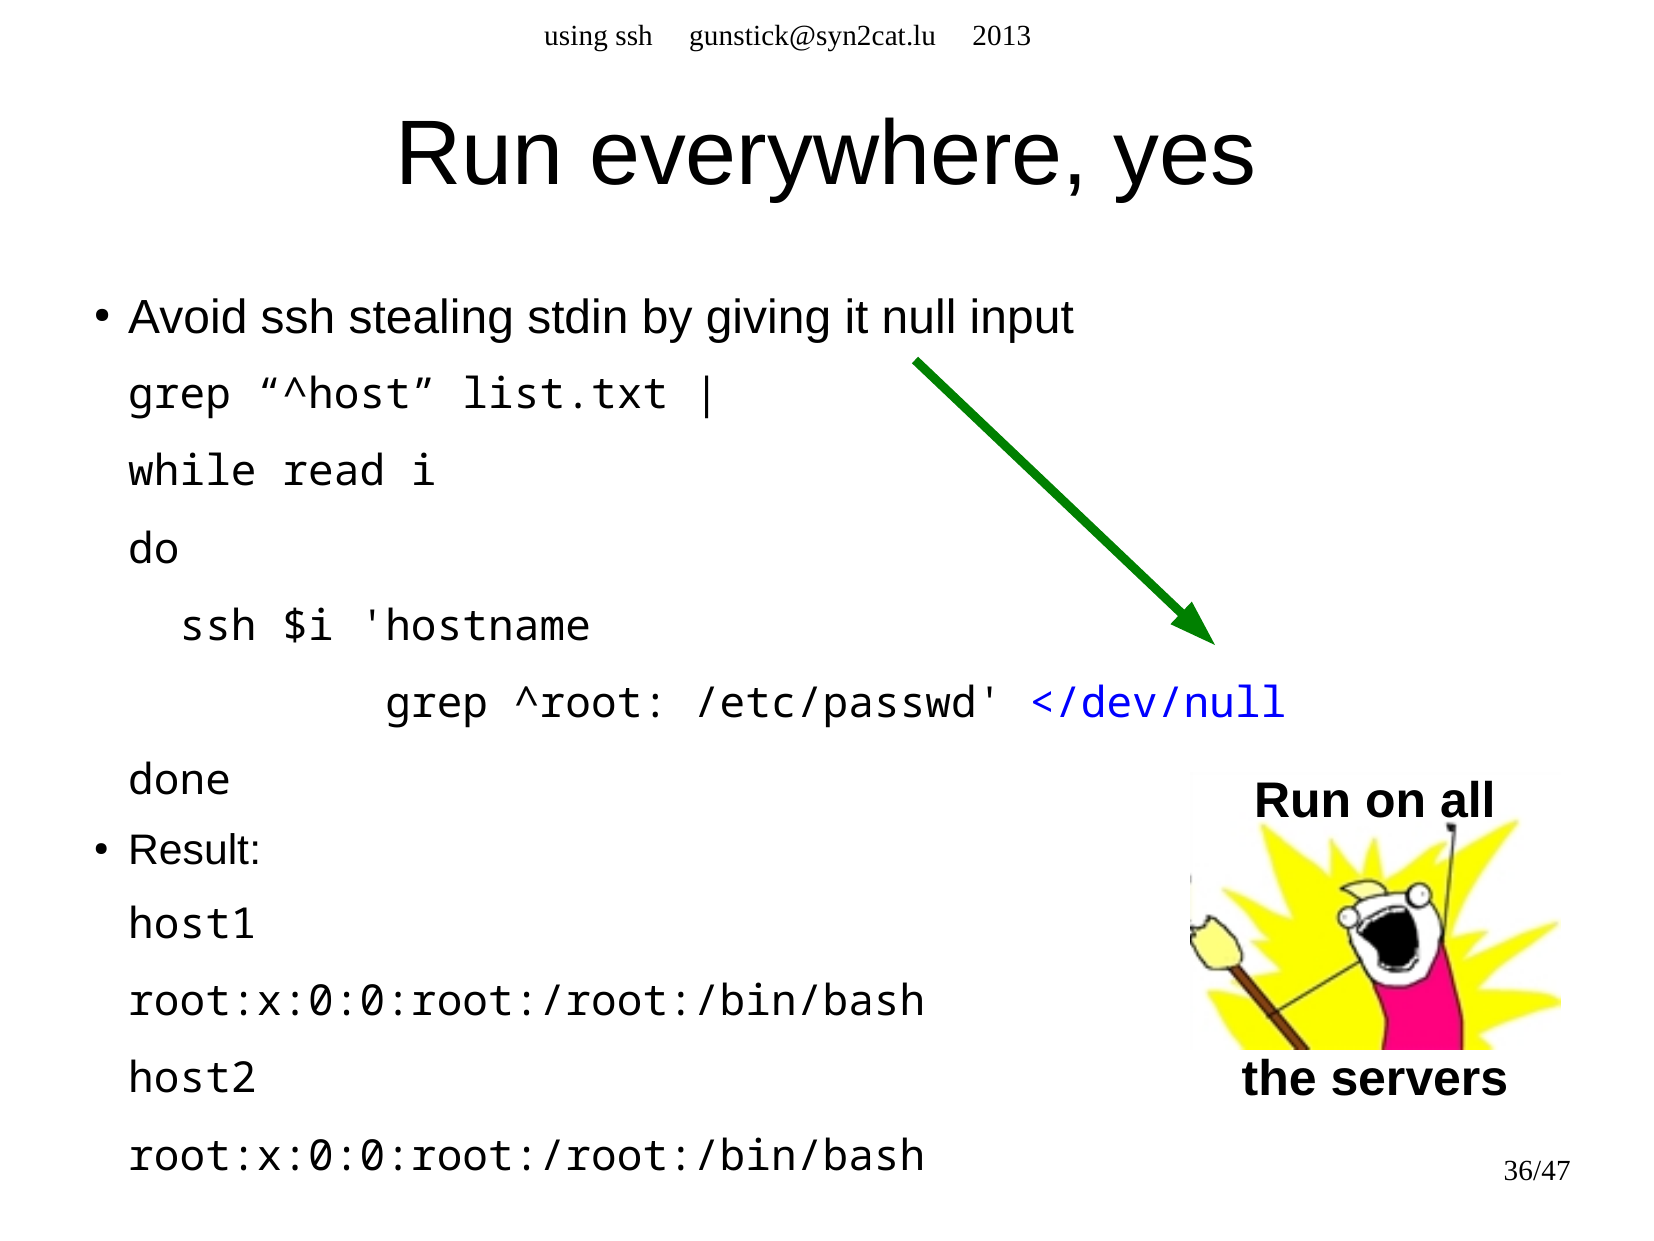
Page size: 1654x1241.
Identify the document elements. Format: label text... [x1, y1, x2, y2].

picture [1190, 772, 1561, 1051]
list Avoid ssh stealing stdin by giving it null input grep “^host” list.txt | while read i do ssh $i 'hostname grep ^root: /etc/passwd' </dev/null done Result: host1 root:x:0:0:root:/root:/bin/bash host2 root:x:0:0:root:/root:/bin/bash [82, 290, 1538, 1186]
title Run everywhere, yes [82, 49, 1571, 257]
